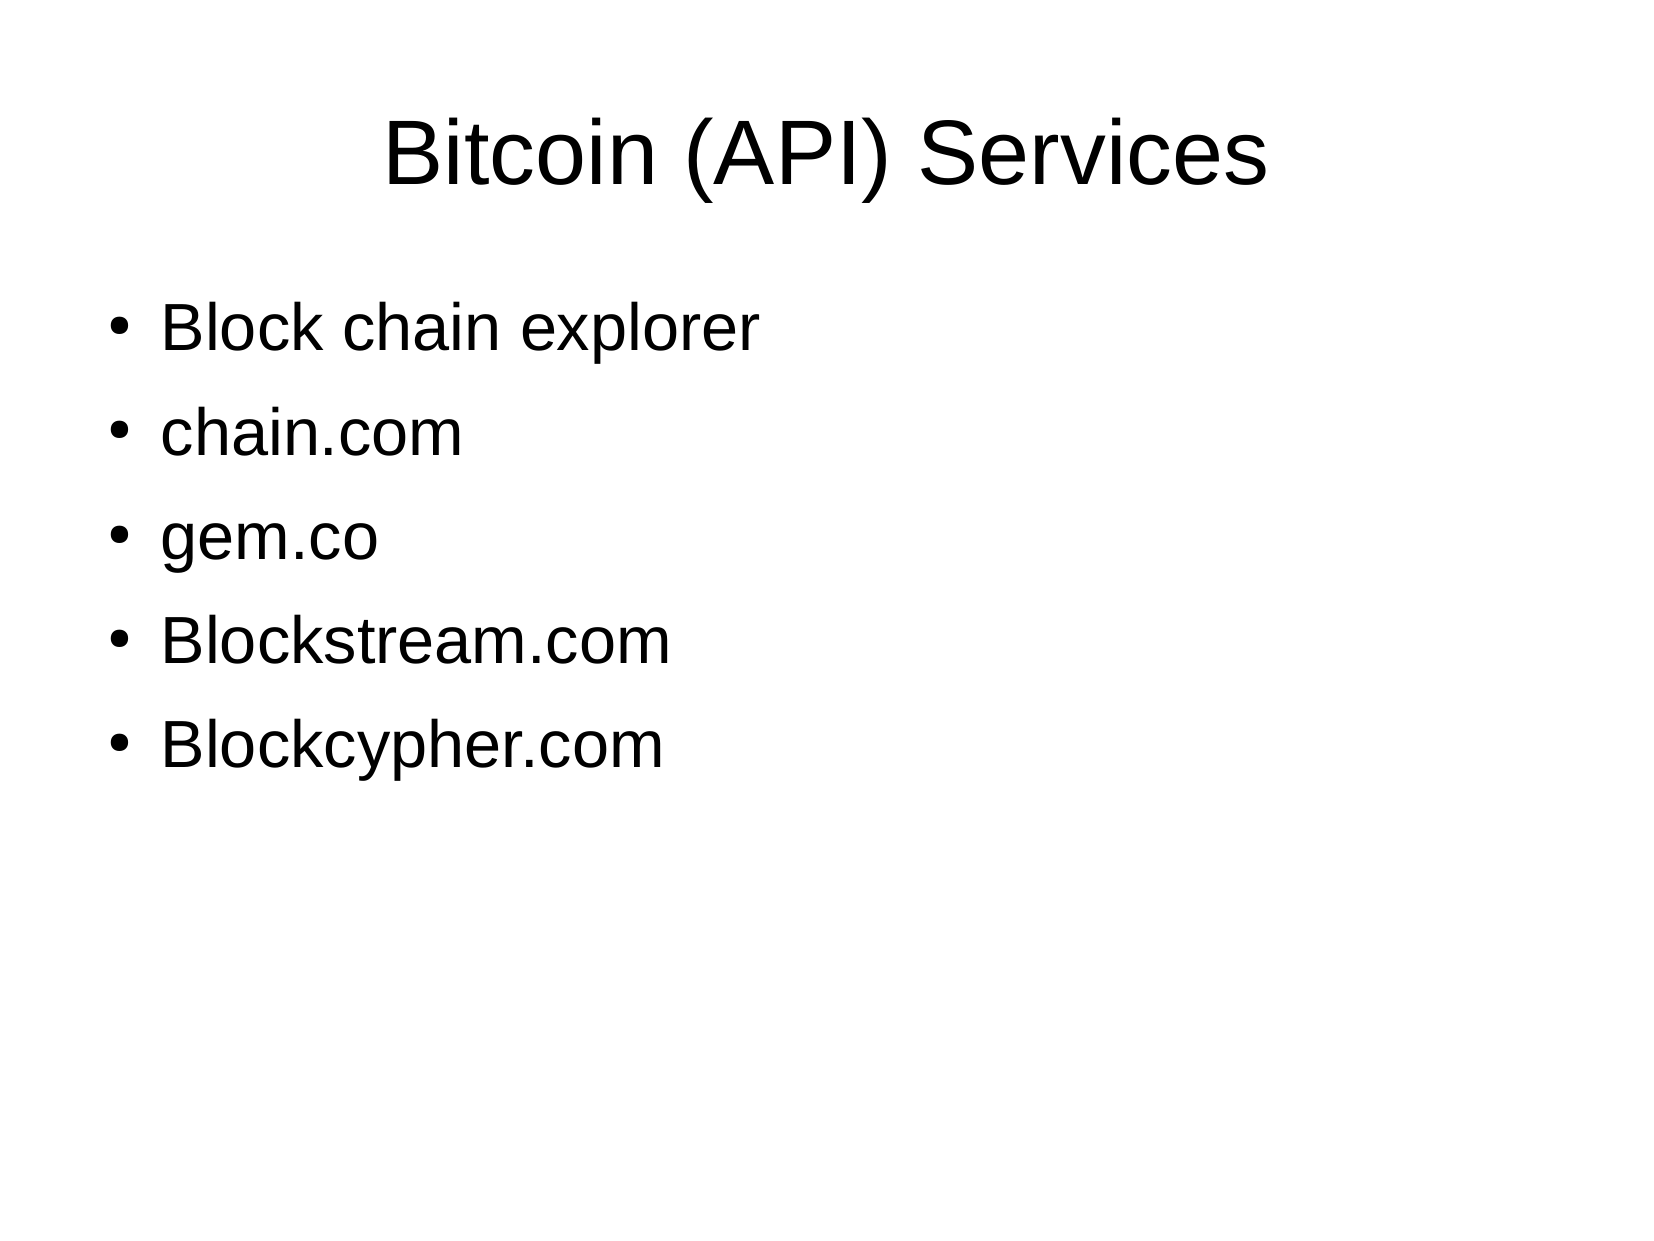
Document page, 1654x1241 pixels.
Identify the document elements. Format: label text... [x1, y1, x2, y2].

title Bitcoin (API) Services [82, 49, 1571, 257]
list Block chain explorer chain.com gem.co Blockstream.com Blockcypher.com [90, 290, 1572, 1141]
